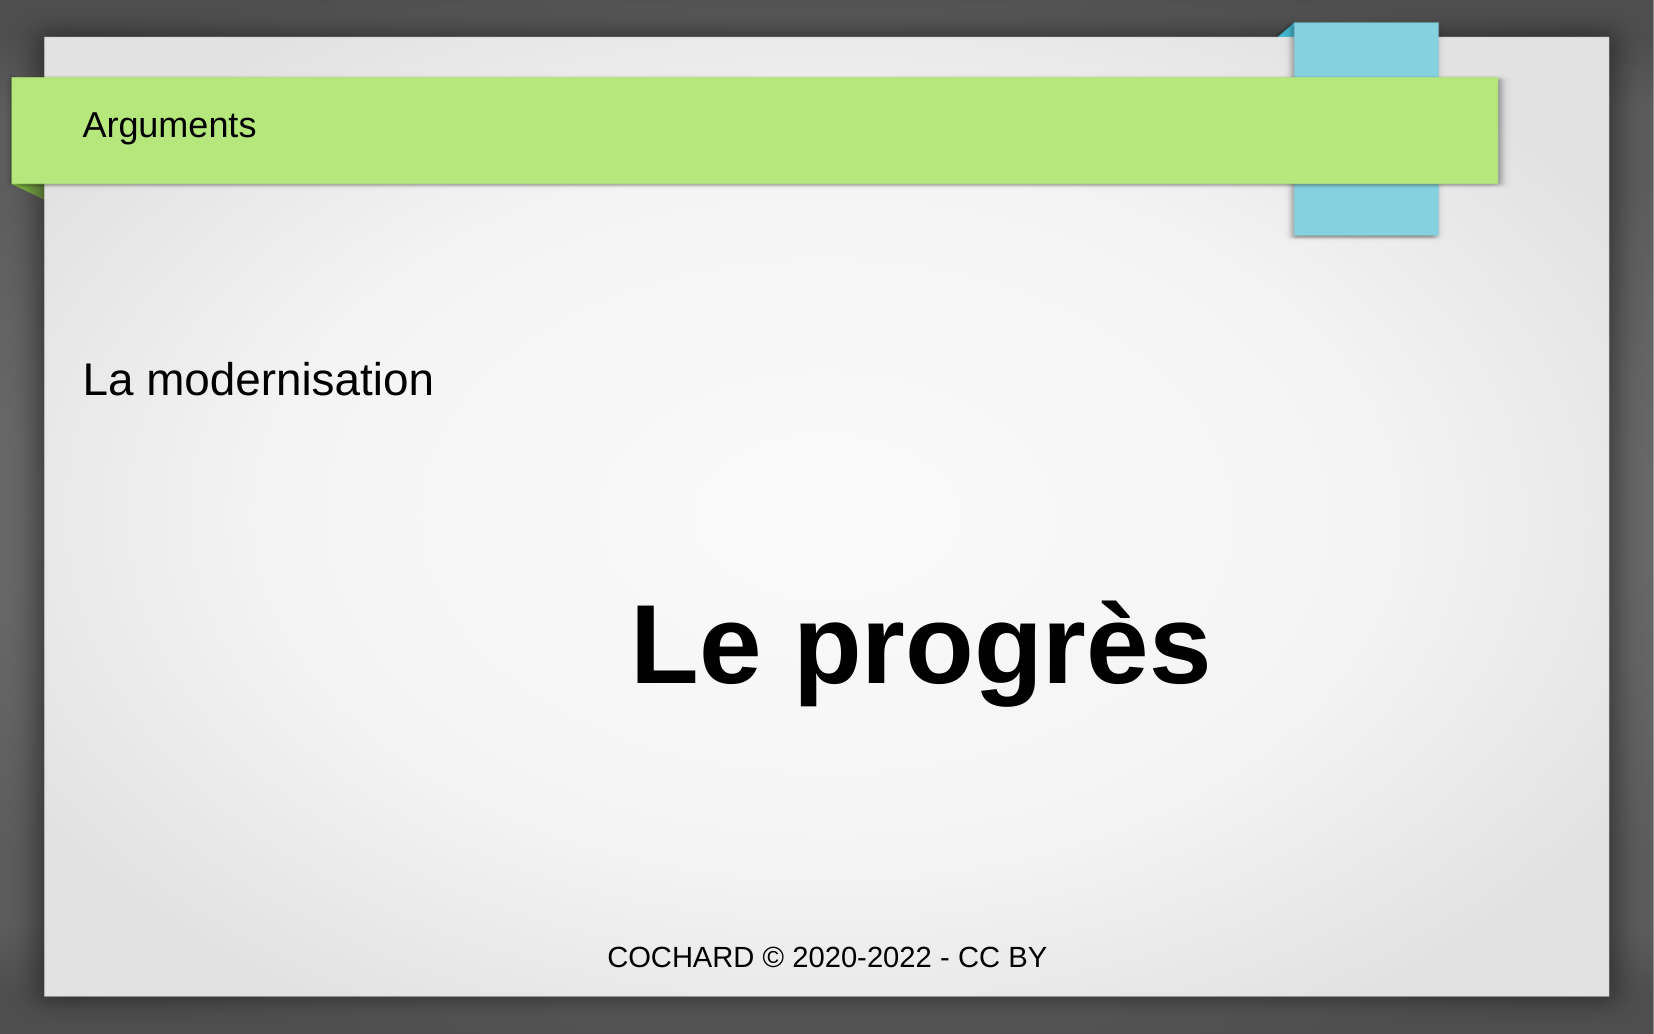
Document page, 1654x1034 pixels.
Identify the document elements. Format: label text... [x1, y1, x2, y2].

picture [0, 0, 1654, 1034]
title Arguments [82, 39, 1235, 210]
list La modernisation [82, 249, 1571, 849]
text_box Le progrès [507, 485, 1336, 804]
